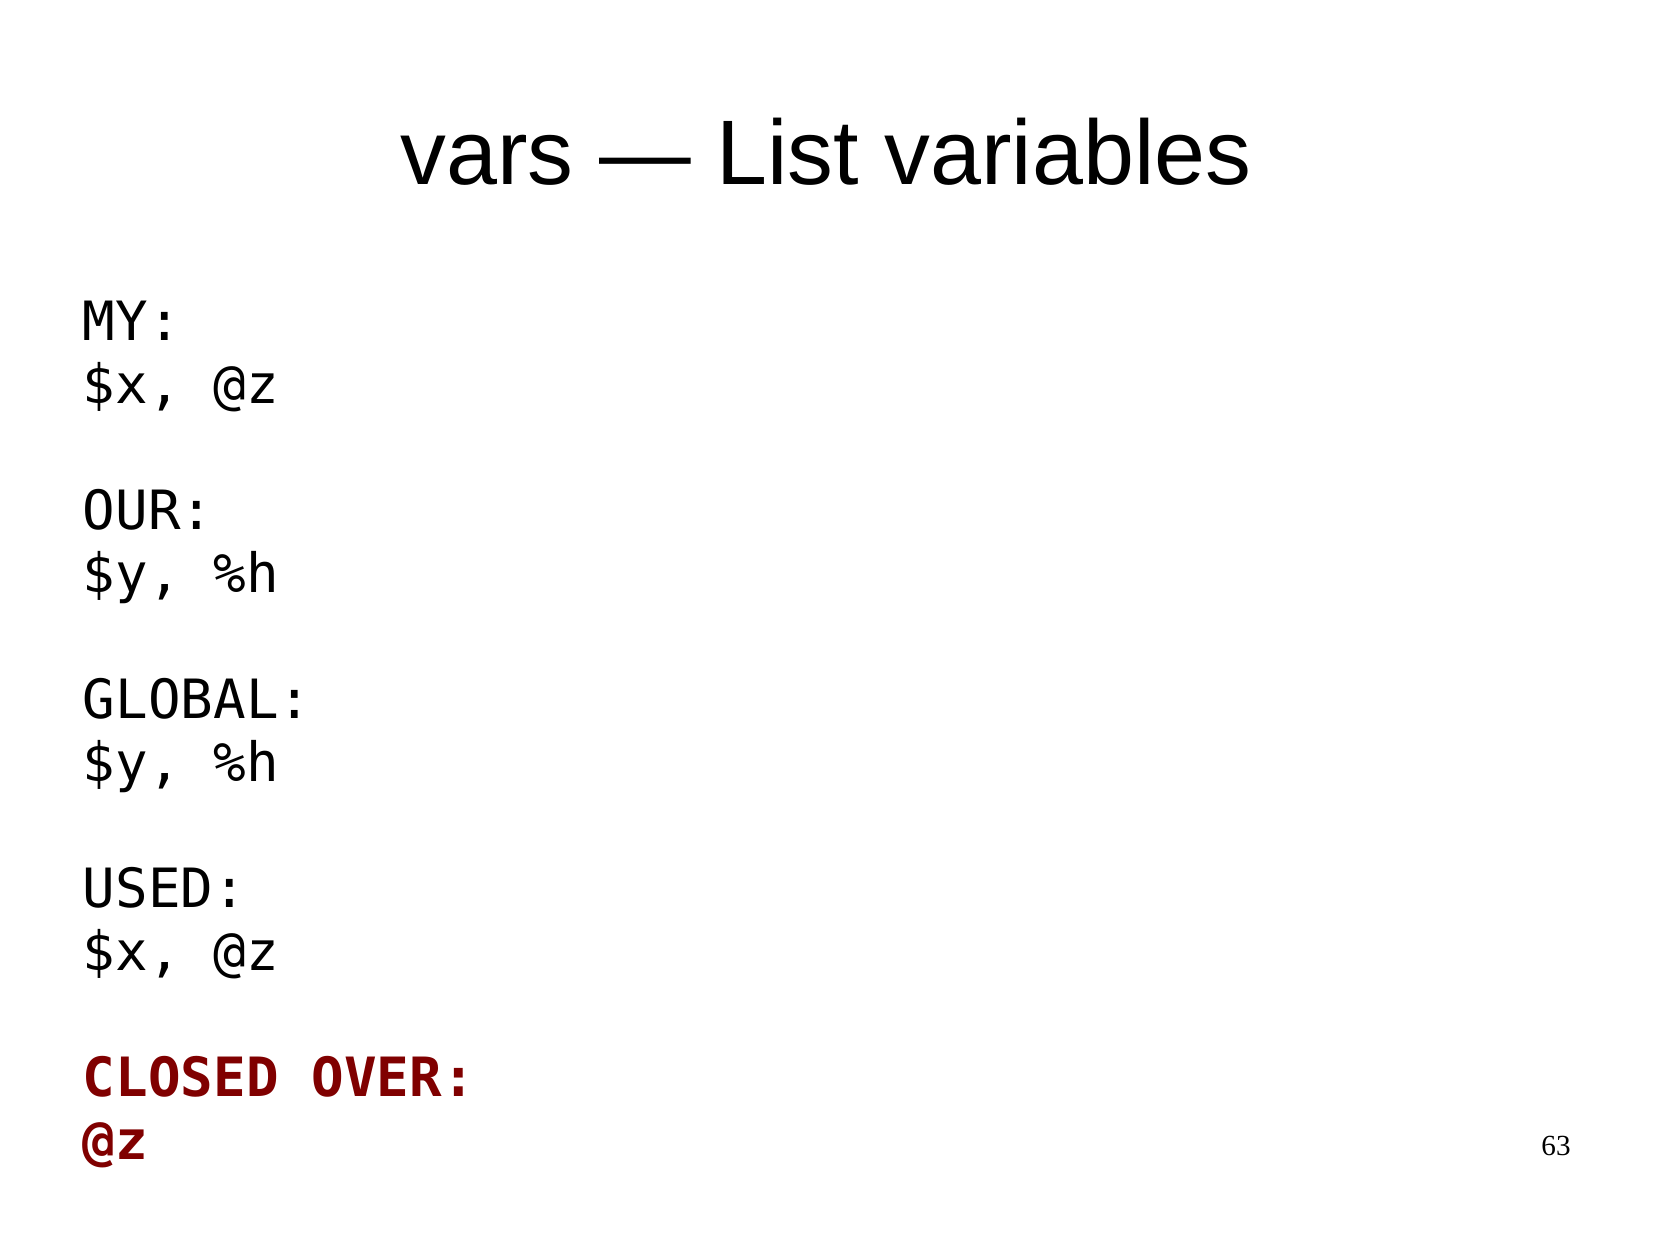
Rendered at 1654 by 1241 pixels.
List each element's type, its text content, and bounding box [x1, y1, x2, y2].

subtitle MY: $x, @z OUR: $y, %h GLOBAL: $y, %h USED: $x, @z CLOSED OVER: @z [82, 290, 1571, 1180]
title vars — List variables [82, 49, 1571, 257]
